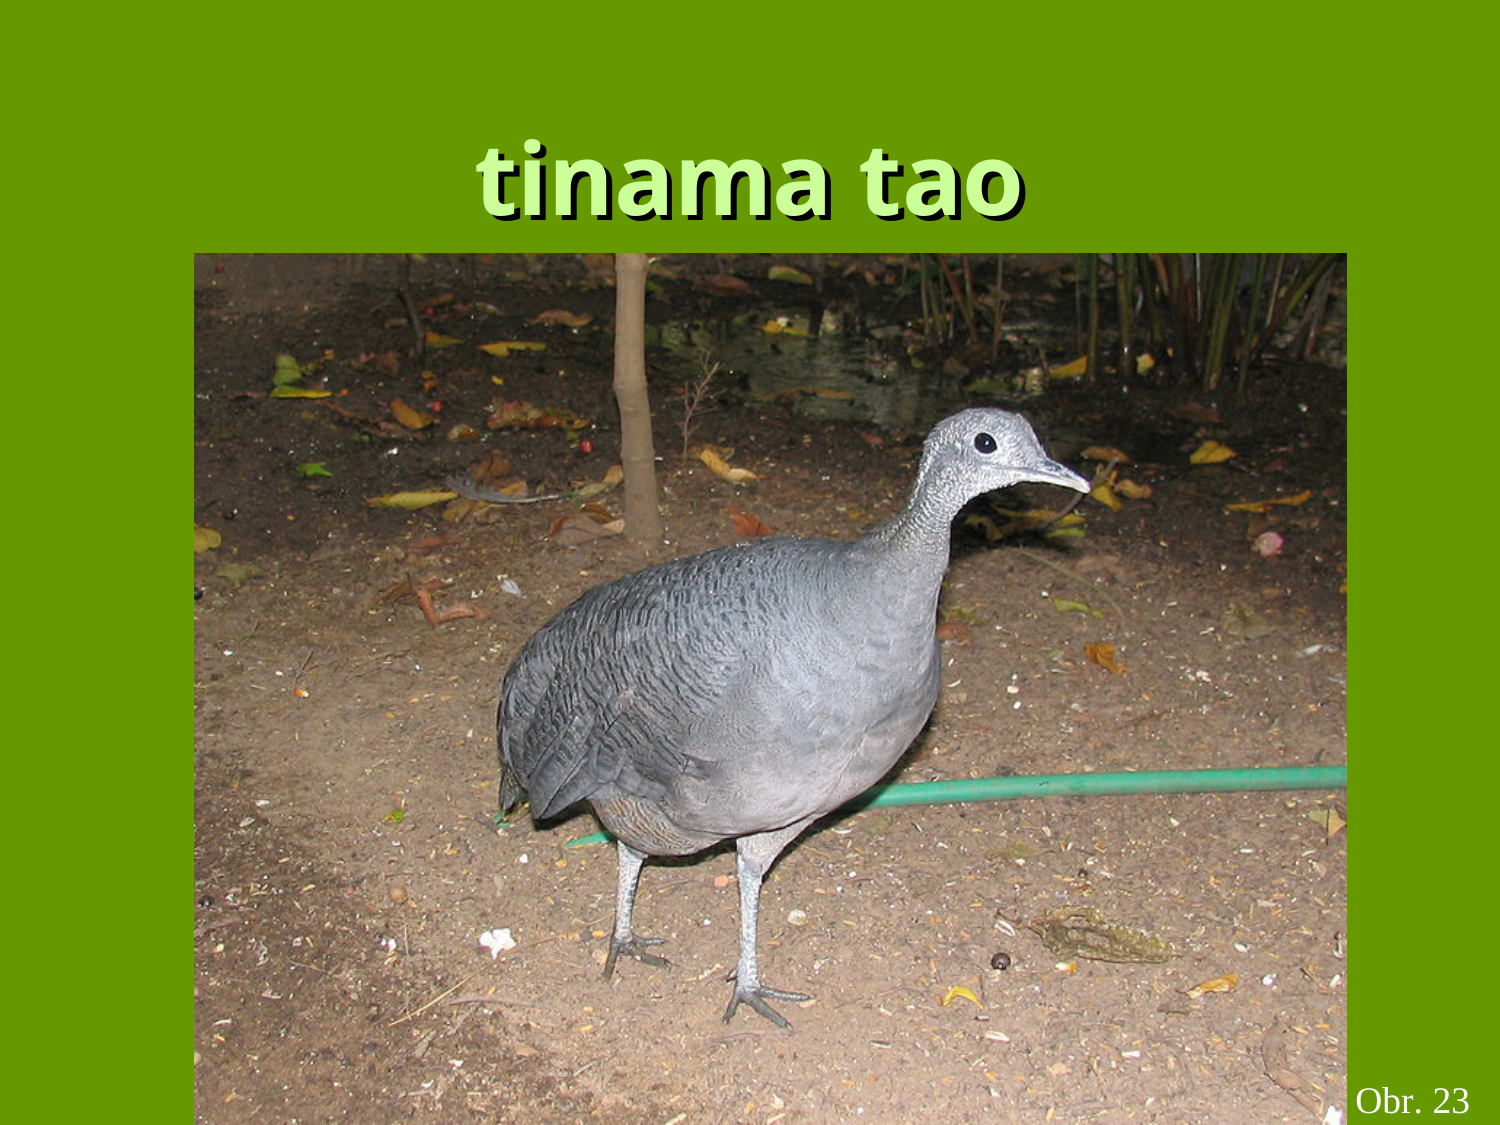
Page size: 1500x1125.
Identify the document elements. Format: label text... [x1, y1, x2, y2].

text_box Obr. 23 [1340, 1068, 1500, 1125]
title tinama tao [75, 62, 1426, 288]
picture [194, 253, 1347, 1125]
